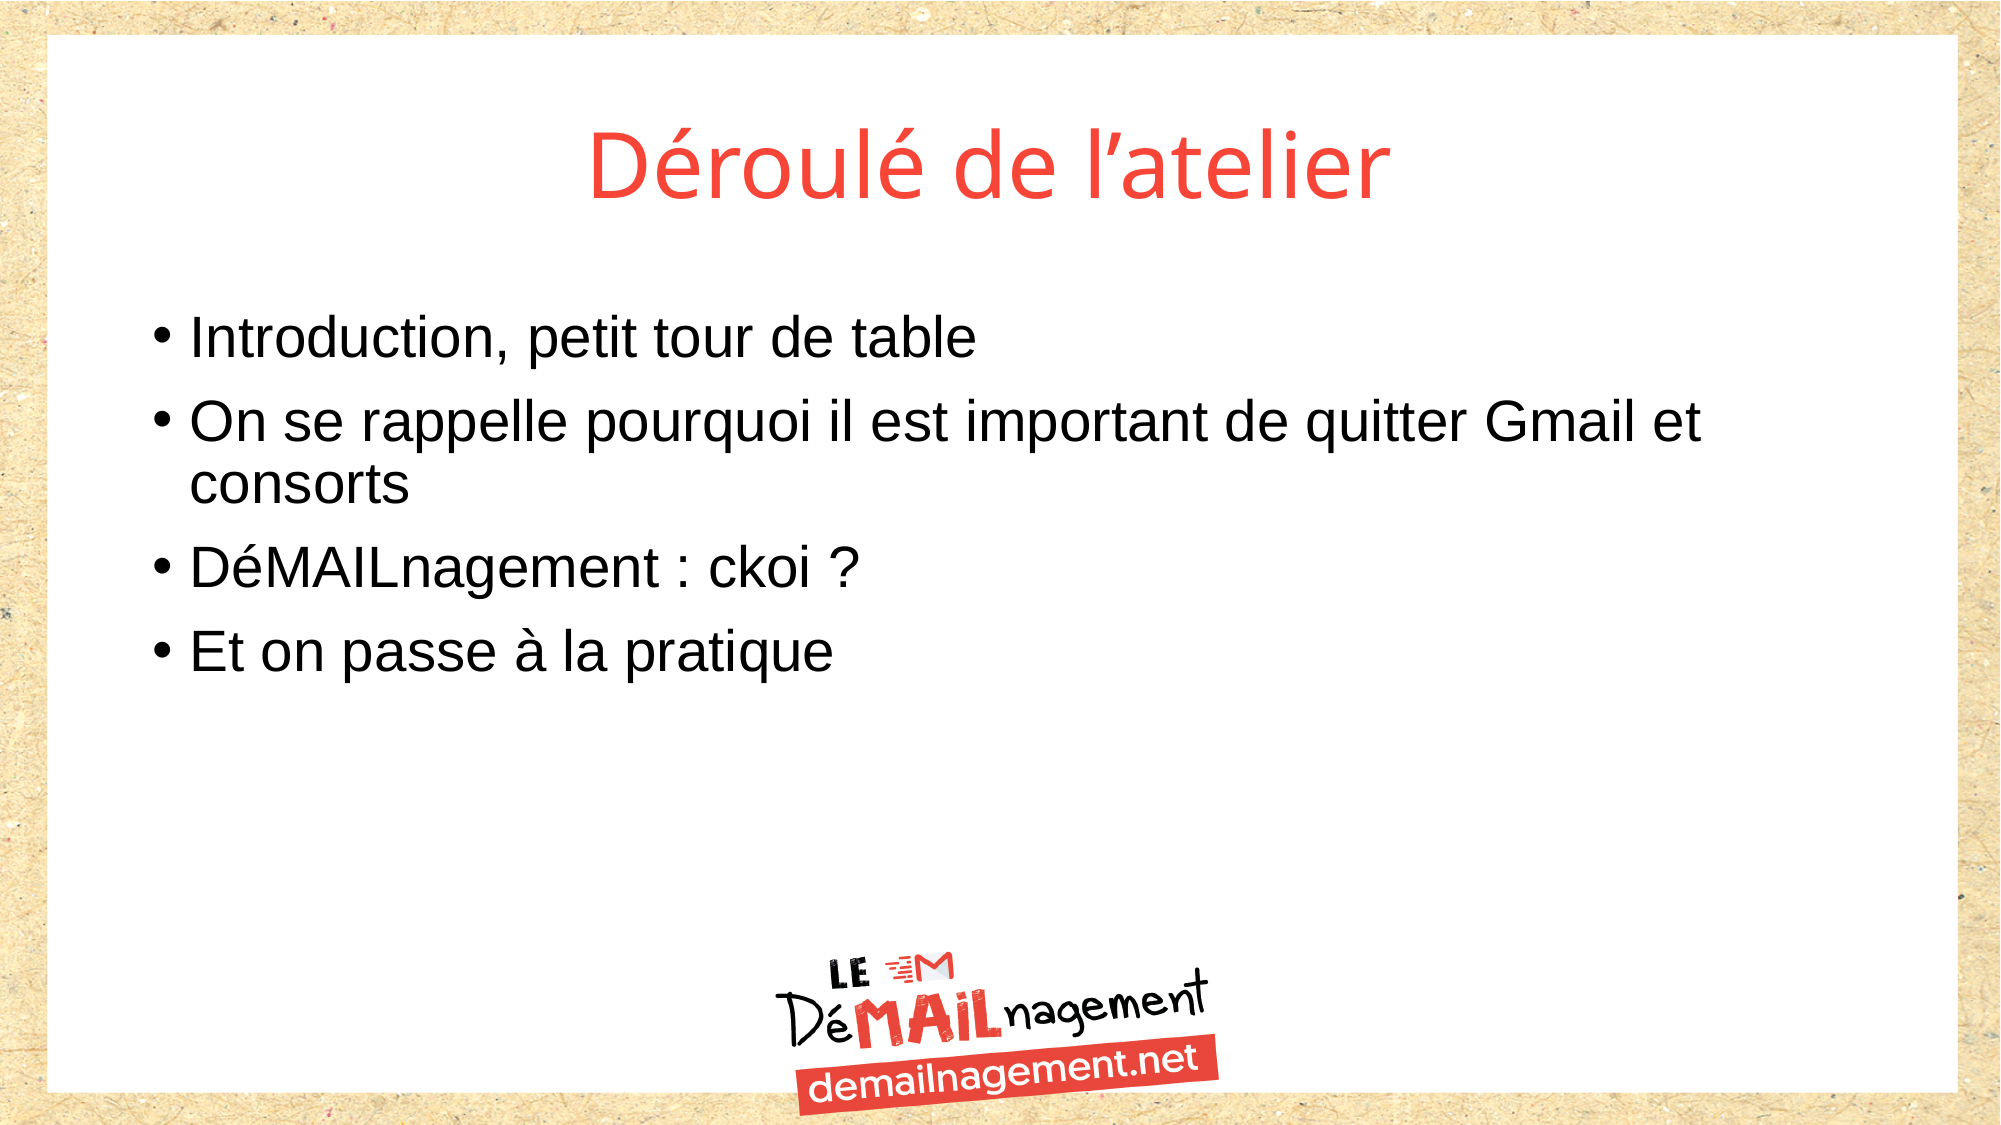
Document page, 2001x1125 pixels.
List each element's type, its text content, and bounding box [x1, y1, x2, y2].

picture [0, 1, 2001, 1125]
list Introduction, petit tour de table On se rappelle pourquoi il est important de quitter Gmail et consorts DéMAILnagement : ckoi ? Et on passe à la pratique [137, 299, 1863, 1014]
title Déroulé de l’atelier [29, 59, 1950, 278]
